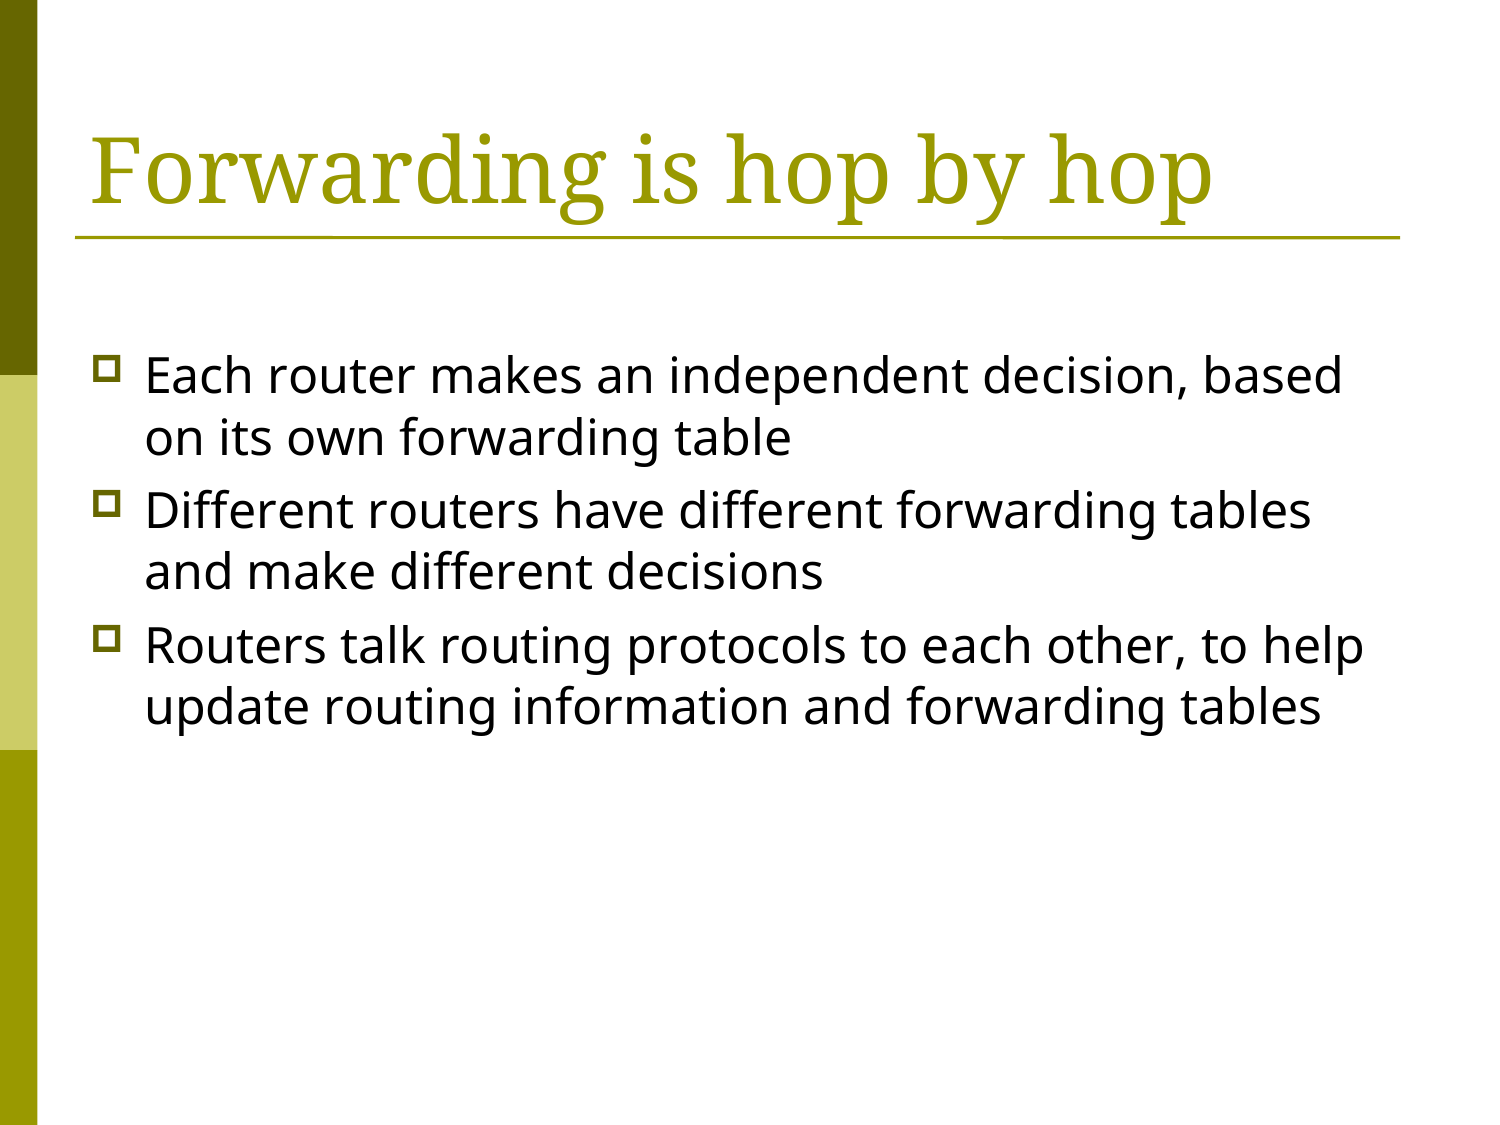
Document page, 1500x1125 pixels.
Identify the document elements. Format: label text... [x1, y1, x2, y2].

title Forwarding is hop by hop [75, 45, 1426, 233]
list Each router makes an independent decision, based on its own forwarding table Different routers have different forwarding tables and make different decisions Routers talk routing protocols to each other, to help update routing information and forwarding tables [75, 262, 1426, 1006]
